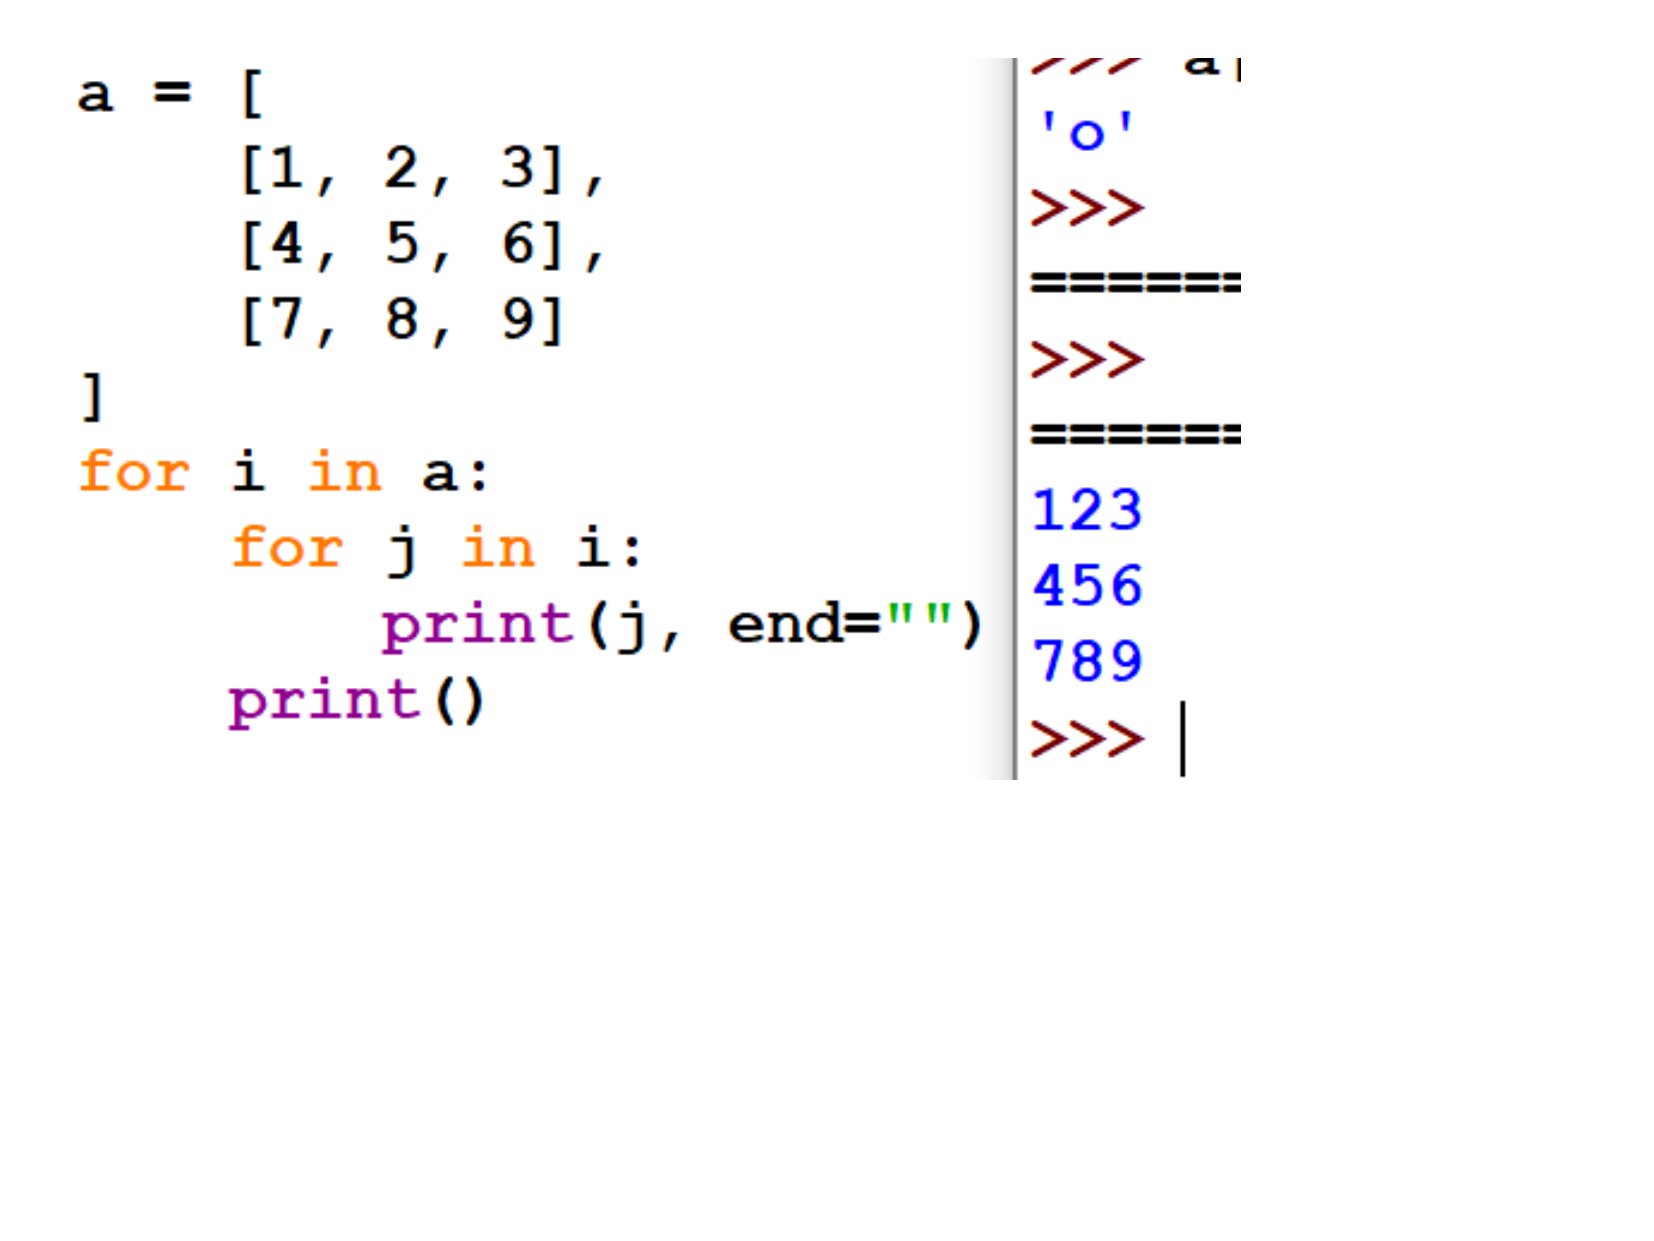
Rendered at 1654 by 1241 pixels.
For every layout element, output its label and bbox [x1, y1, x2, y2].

picture [70, 58, 1241, 780]
